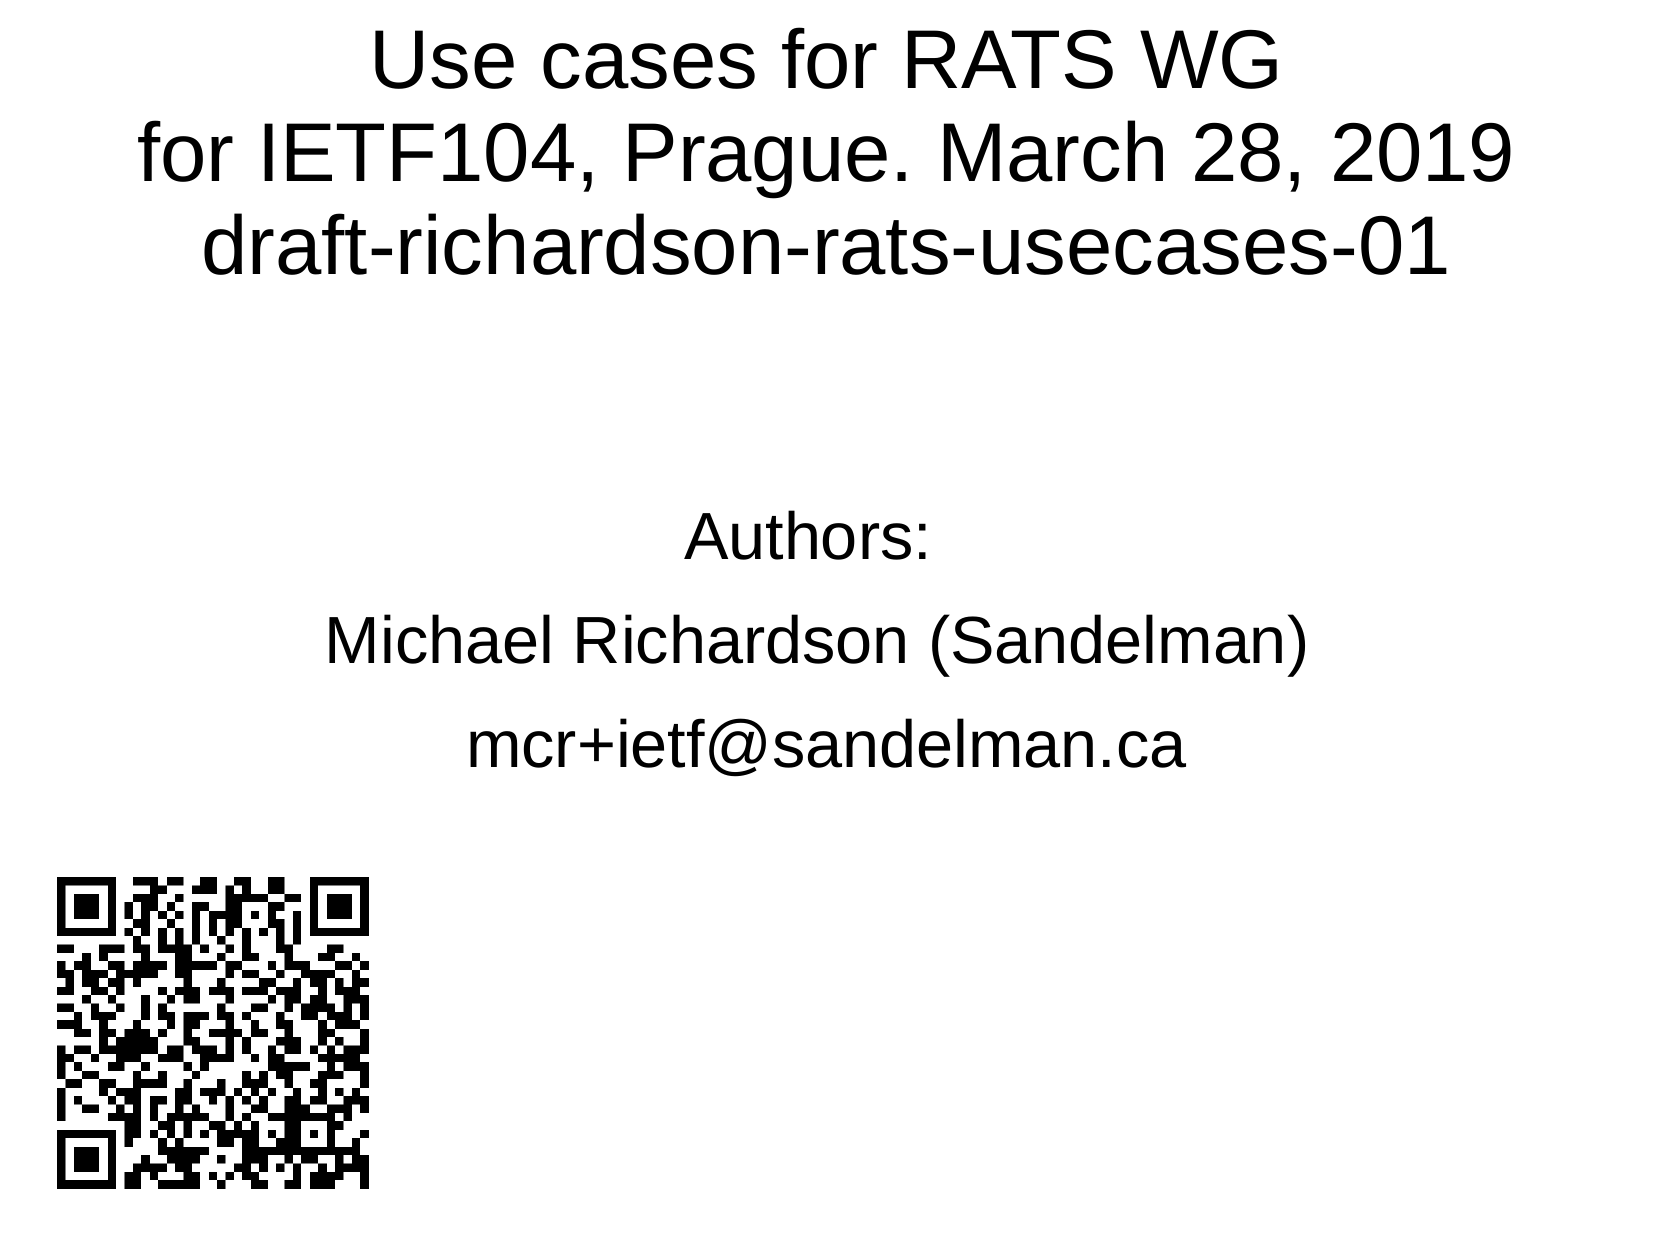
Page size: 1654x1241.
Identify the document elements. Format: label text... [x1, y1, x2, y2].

list Authors: Michael Richardson (Sandelman) mcr+ietf@sandelman.ca [82, 290, 1571, 1010]
picture [23, 843, 402, 1222]
title Use cases for RATS WG for IETF104, Prague. March 28, 2019 draft-richardson-rats-usecases-01 [82, 13, 1571, 290]
